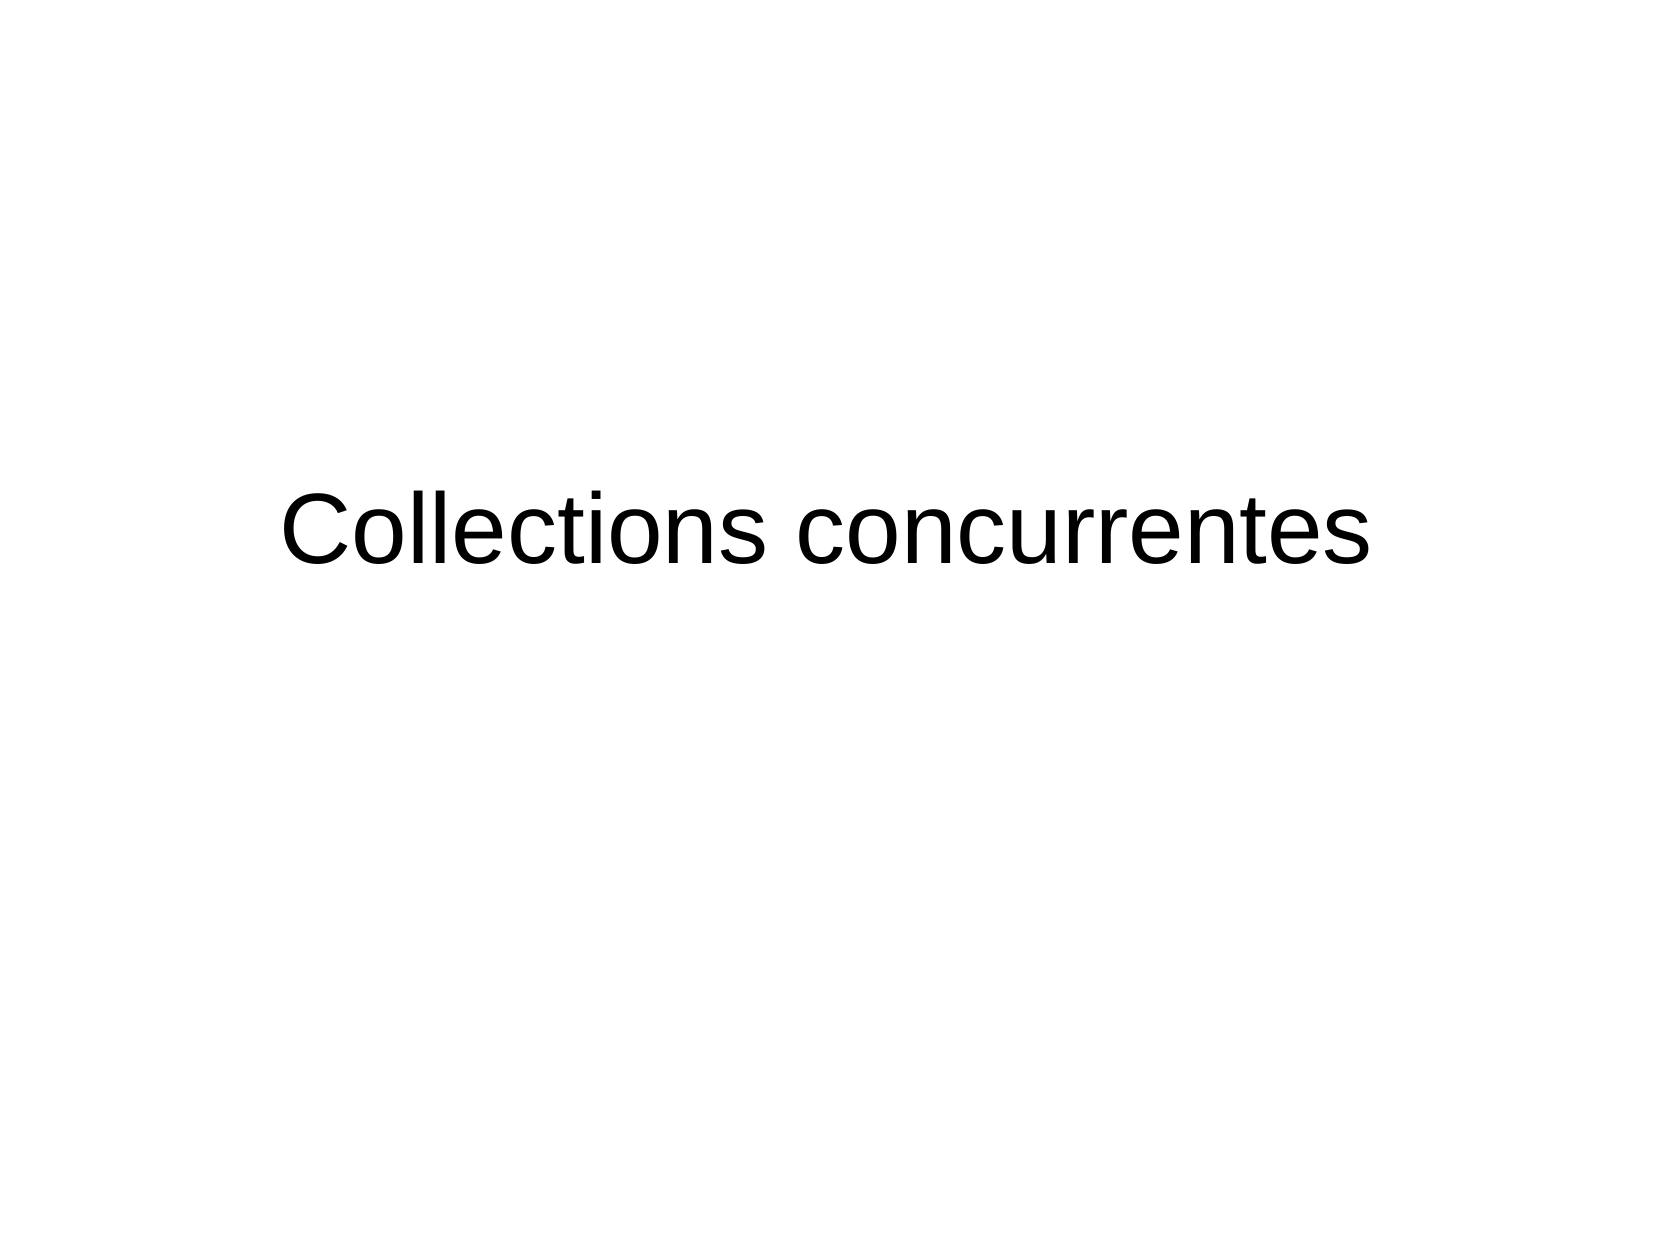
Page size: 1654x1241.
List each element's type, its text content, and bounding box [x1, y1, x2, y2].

subtitle Collections concurrentes [82, 49, 1571, 1010]
